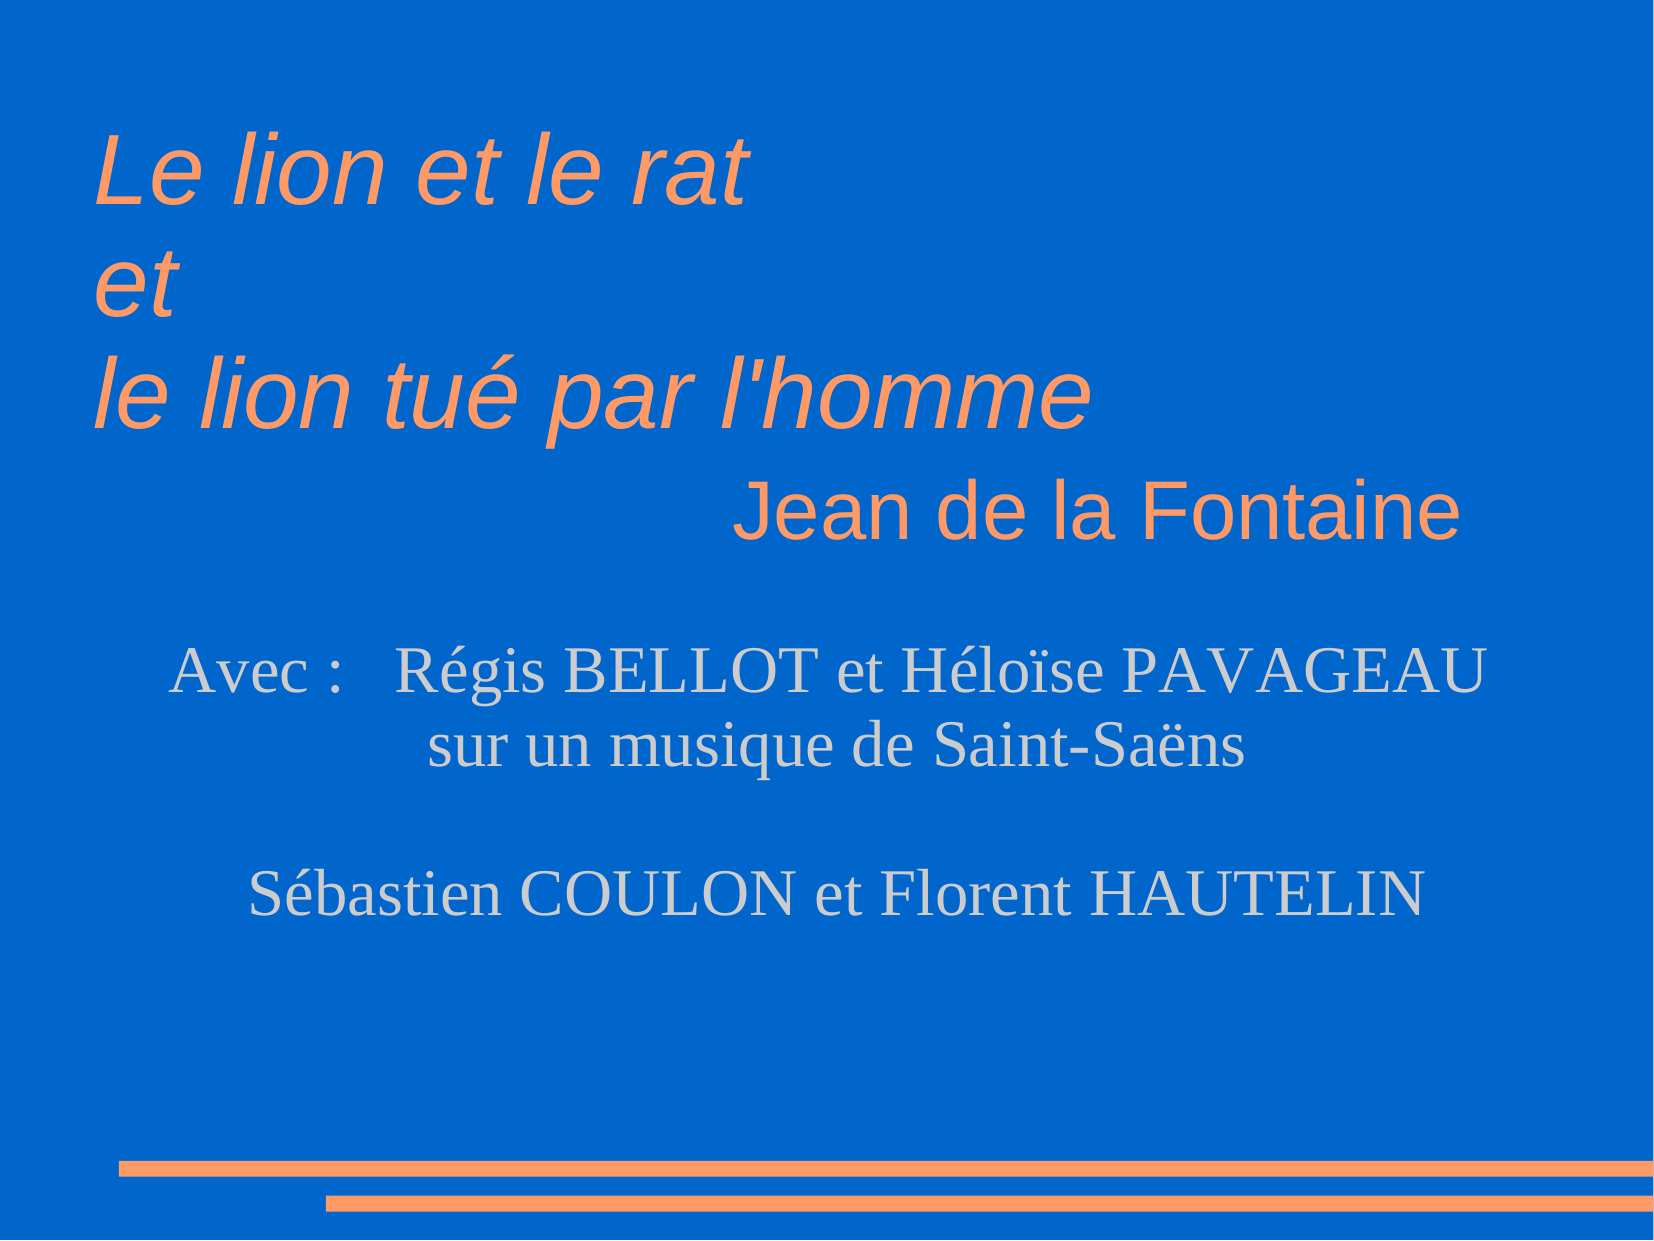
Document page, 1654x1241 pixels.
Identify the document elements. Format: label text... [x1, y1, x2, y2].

title Le lion et le rat et le lion tué par l'homme Jean de la Fontaine [93, 114, 1506, 562]
subtitle Avec : Régis BELLOT et Héloïse PAVAGEAU sur un musique de Saint-Saëns Sébastien COULON et Florent HAUTELIN [118, 413, 1558, 1224]
